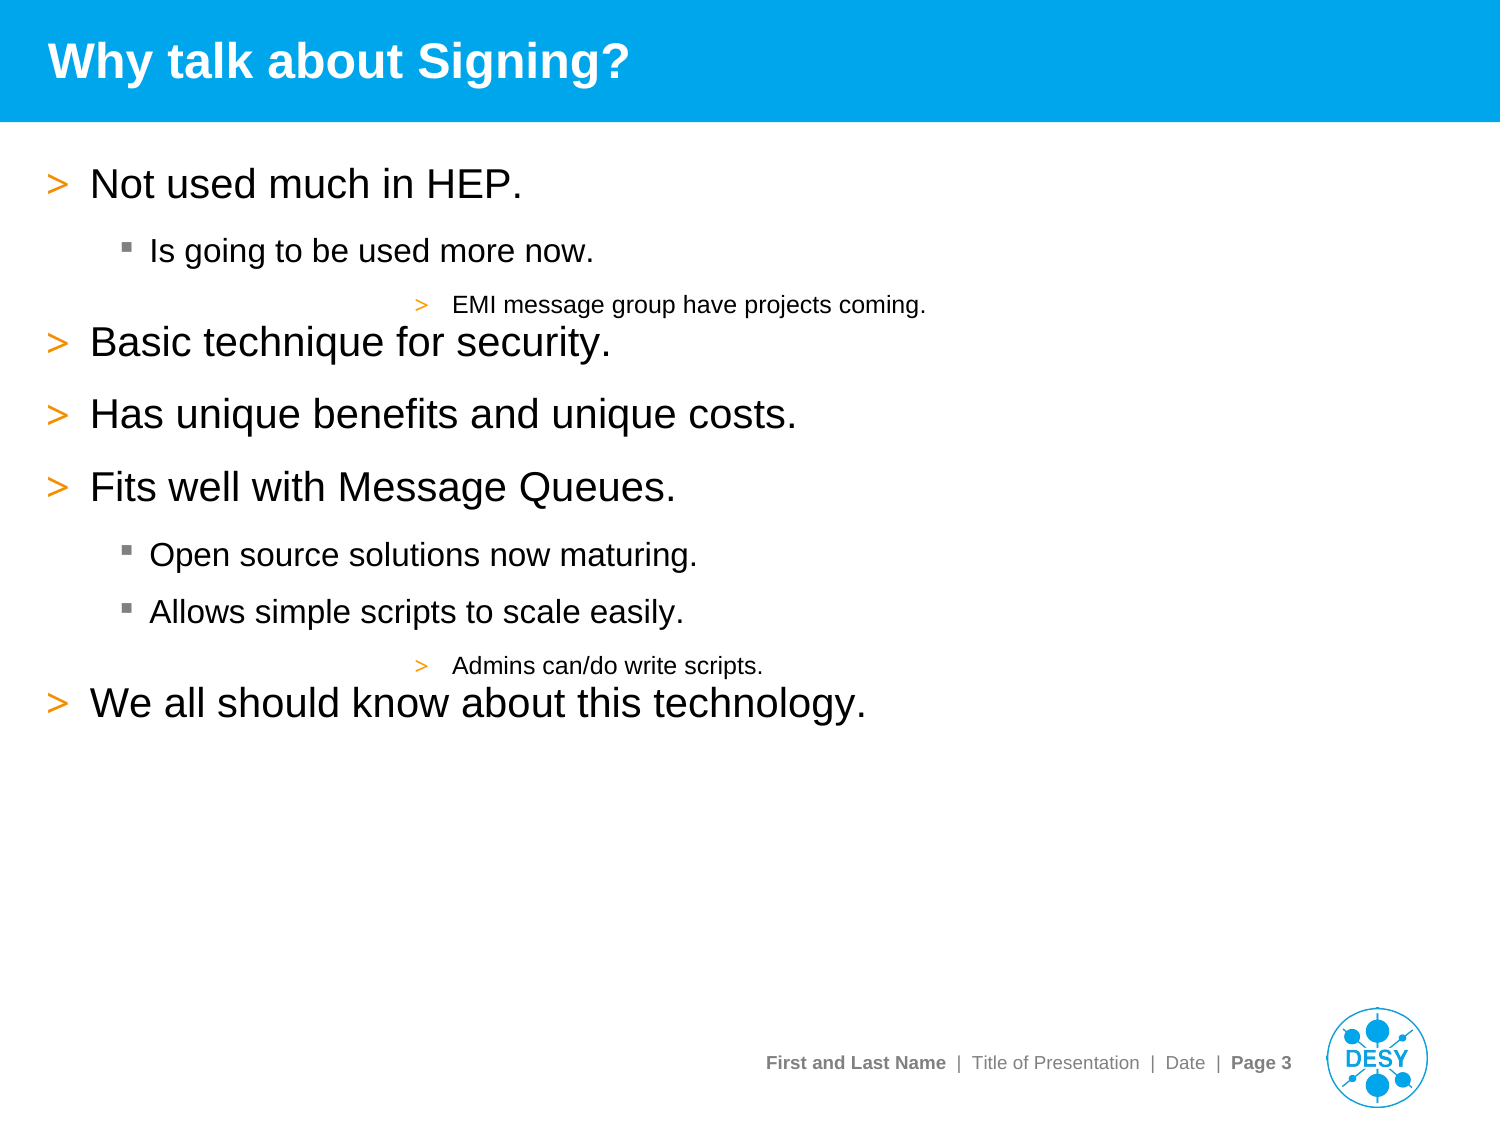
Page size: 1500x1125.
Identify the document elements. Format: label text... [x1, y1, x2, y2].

list Not used much in HEP. Is going to be used more now. EMI message group have projects coming. Basic technique for security. Has unique benefits and unique costs. Fits well with Message Queues. Open source solutions now maturing. Allows simple scripts to scale easily. Admins can/do write scripts. We all should know about this technology. [46, 160, 1444, 889]
title Why talk about Signing? [47, 24, 1446, 99]
picture [1326, 1007, 1428, 1108]
